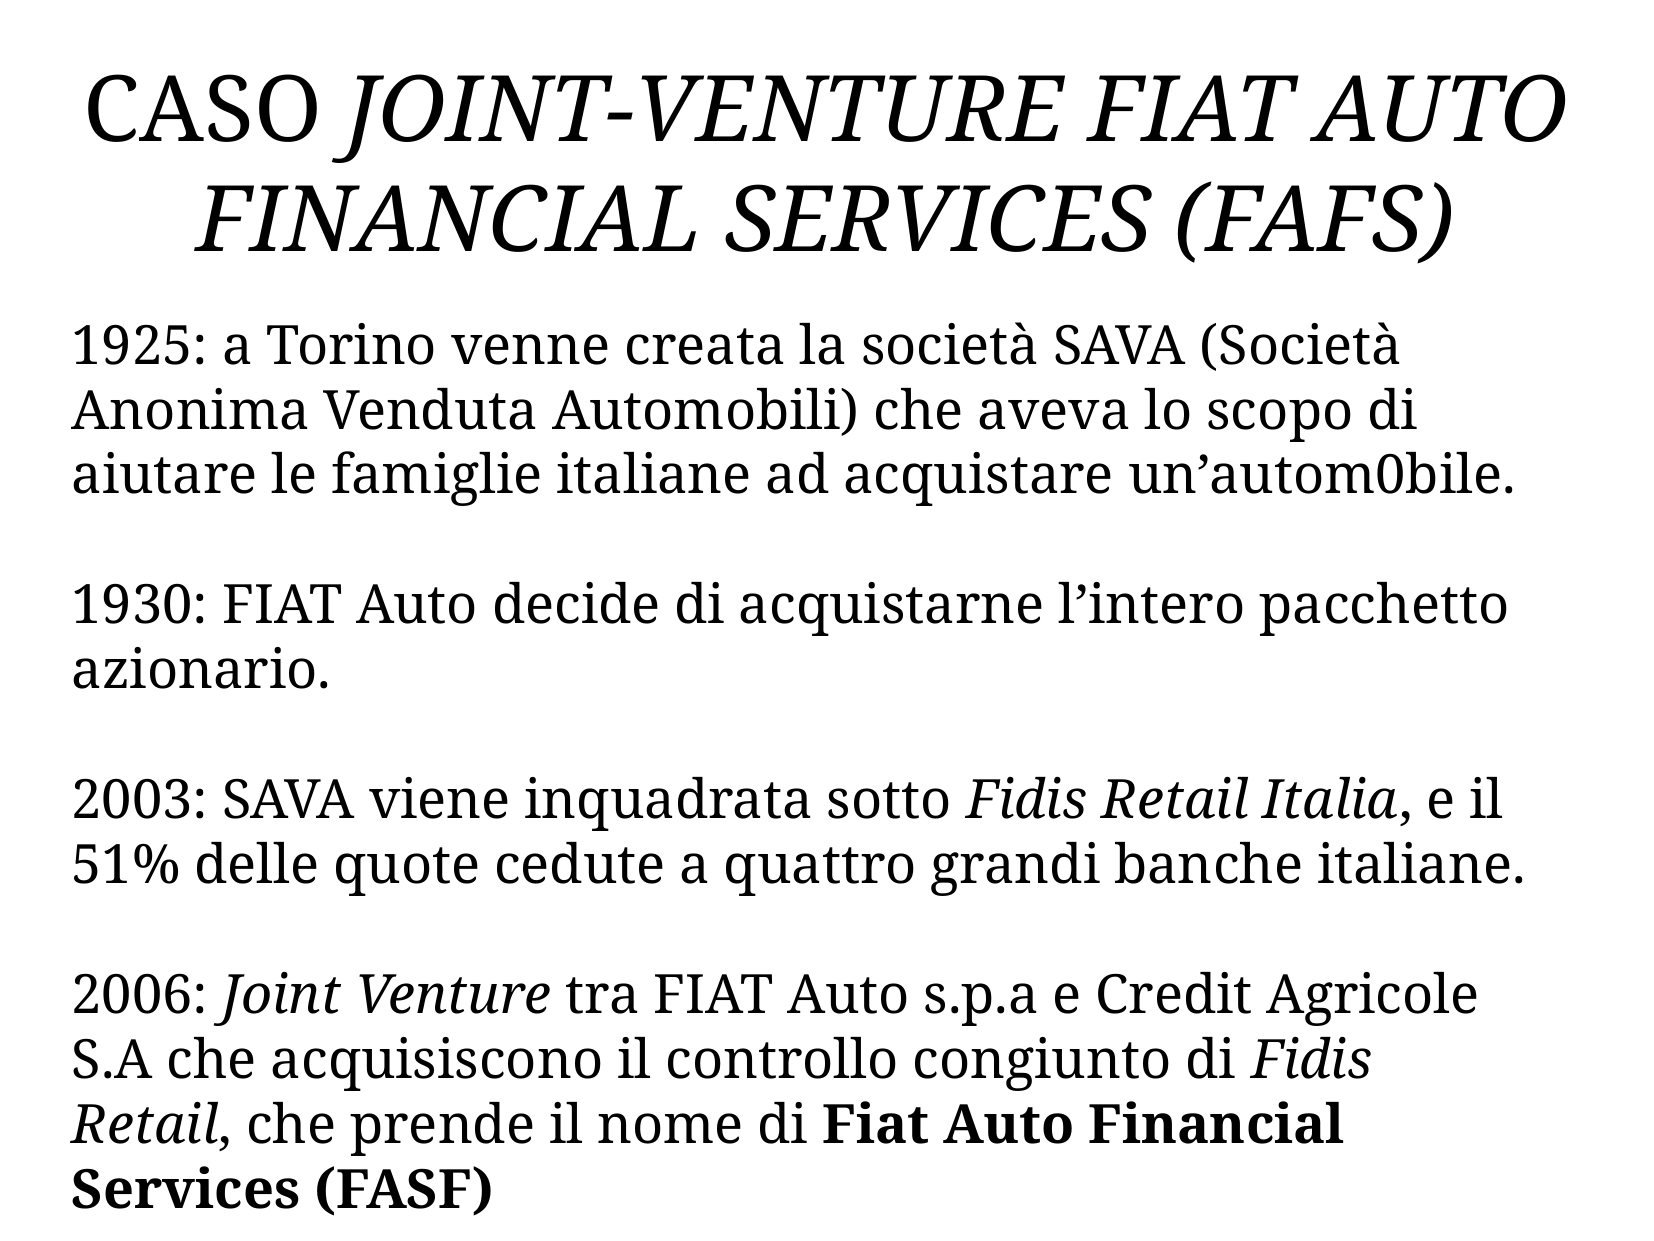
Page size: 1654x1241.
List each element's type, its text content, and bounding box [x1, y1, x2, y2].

title CASO JOINT-VENTURE FIAT AUTO FINANCIAL SERVICES (FAFS) [34, 49, 1619, 257]
text_box 1925: a Torino venne creata la società SAVA (Società Anonima Venduta Automobili) che aveva lo scopo di aiutare le famiglie italiane ad acquistare un’autom0bile. 1930: FIAT Auto decide di acquistarne l’intero pacchetto azionario. 2003: SAVA viene inquadrata sotto Fidis Retail Italia, e il 51% delle quote cedute a quattro grandi banche italiane. 2006: Joint Venture tra FIAT Auto s.p.a e Credit Agricole S.A che acquisiscono il controllo congiunto di Fidis Retail, che prende il nome di Fiat Auto Financial Services (FASF) [56, 302, 1557, 1171]
